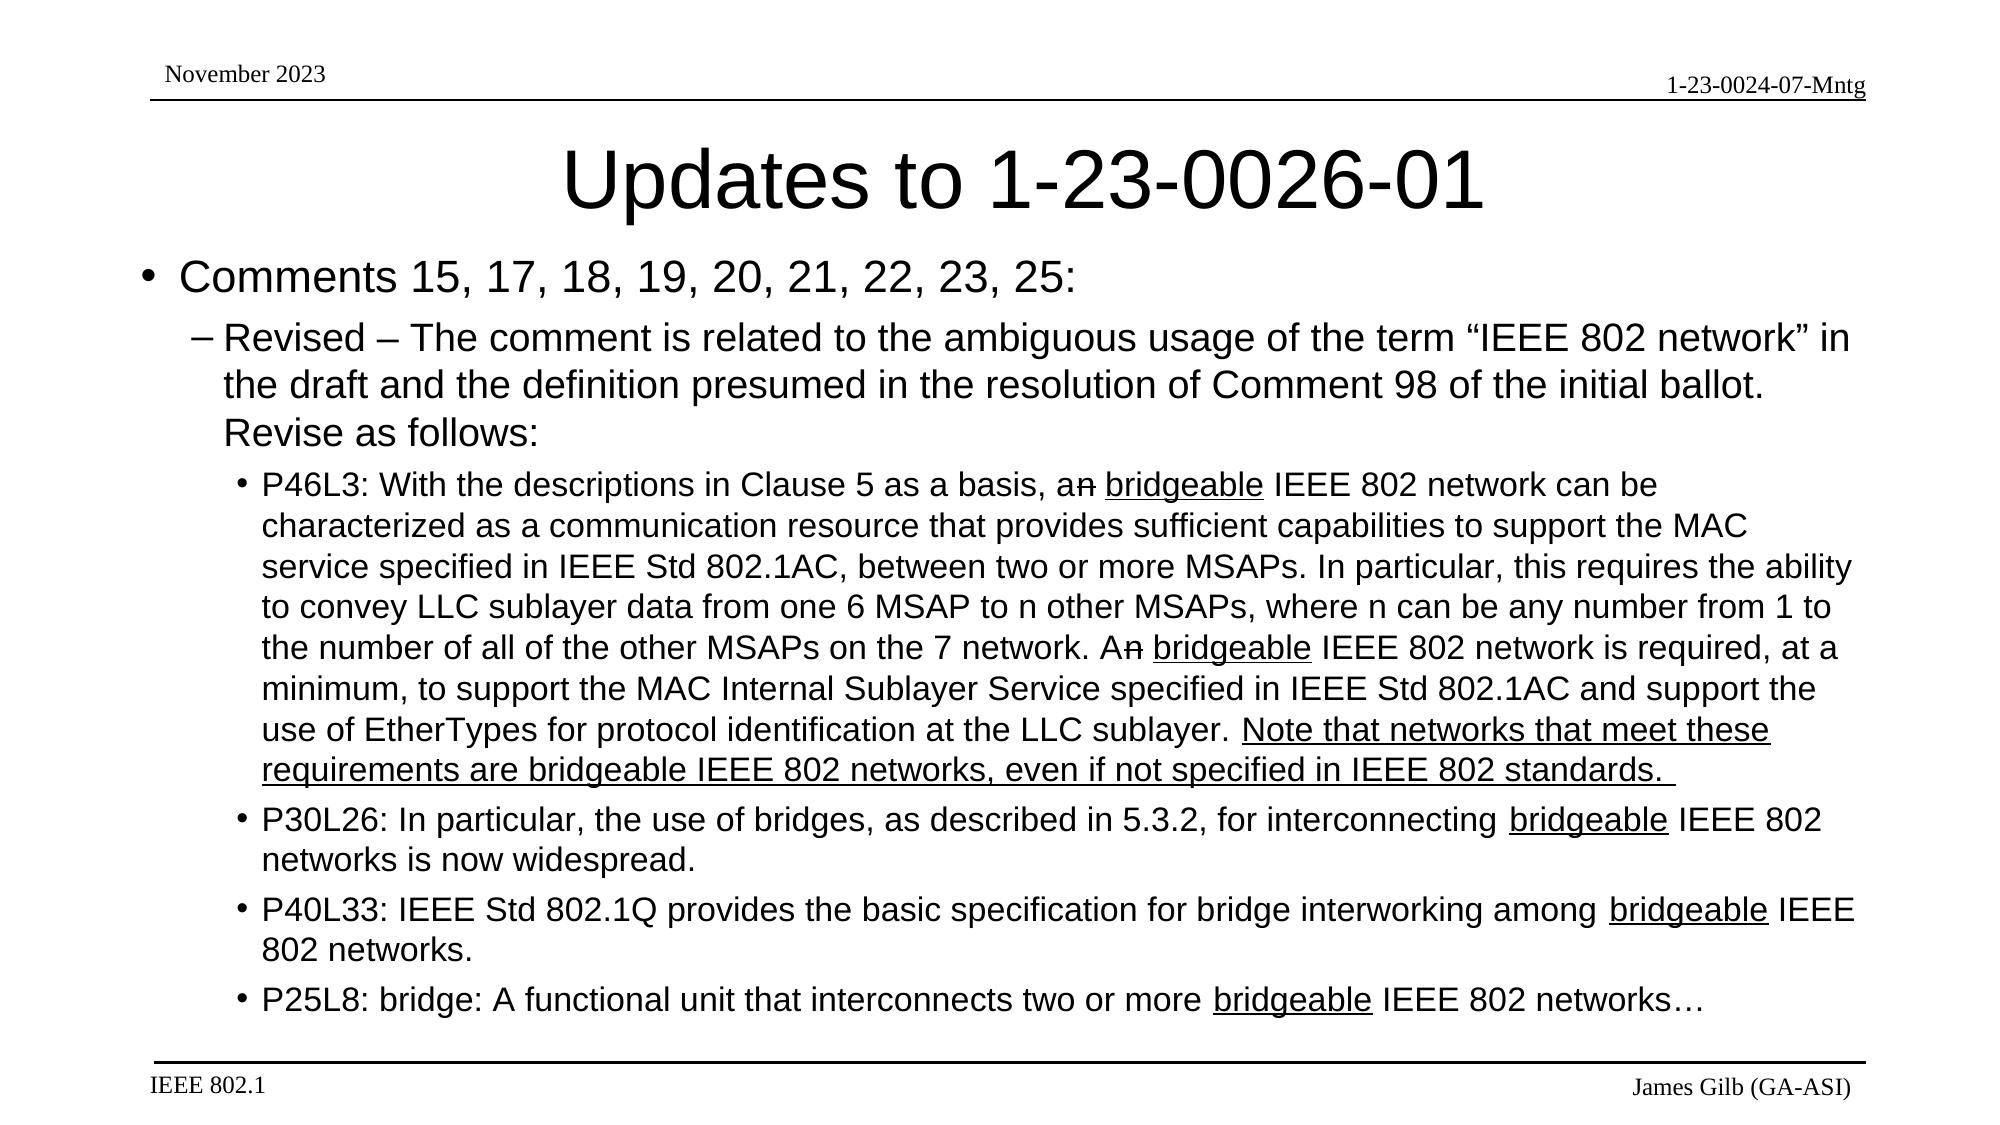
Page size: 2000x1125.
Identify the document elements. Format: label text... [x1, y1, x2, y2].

list Comments 15, 17, 18, 19, 20, 21, 22, 23, 25: Revised – The comment is related to the ambiguous usage of the term “IEEE 802 network” in the draft and the definition presumed in the resolution of Comment 98 of the initial ballot. Revise as follows: P46L3: With the descriptions in Clause 5 as a basis, an bridgeable IEEE 802 network can be characterized as a communication resource that provides sufficient capabilities to support the MAC service specified in IEEE Std 802.1AC, between two or more MSAPs. In particular, this requires the ability to convey LLC sublayer data from one 6 MSAP to n other MSAPs, where n can be any number from 1 to the number of all of the other MSAPs on the 7 network. An bridgeable IEEE 802 network is required, at a minimum, to support the MAC Internal Sublayer Service specified in IEEE Std 802.1AC and support the use of EtherTypes for protocol identification at the LLC sublayer. Note that networks that meet these requirements are bridgeable IEEE 802 networks, even if not specified in IEEE 802 standards. P30L26: In particular, the use of bridges, as described in 5.3.2, for interconnecting bridgeable IEEE 802 networks is now widespread. P40L33: IEEE Std 802.1Q provides the basic specification for bridge interworking among bridgeable IEEE 802 networks. P25L8: bridge: A functional unit that interconnects two or more bridgeable IEEE 802 networks… [125, 239, 1876, 1051]
title Updates to 1-23-0026-01 [149, 112, 1900, 238]
